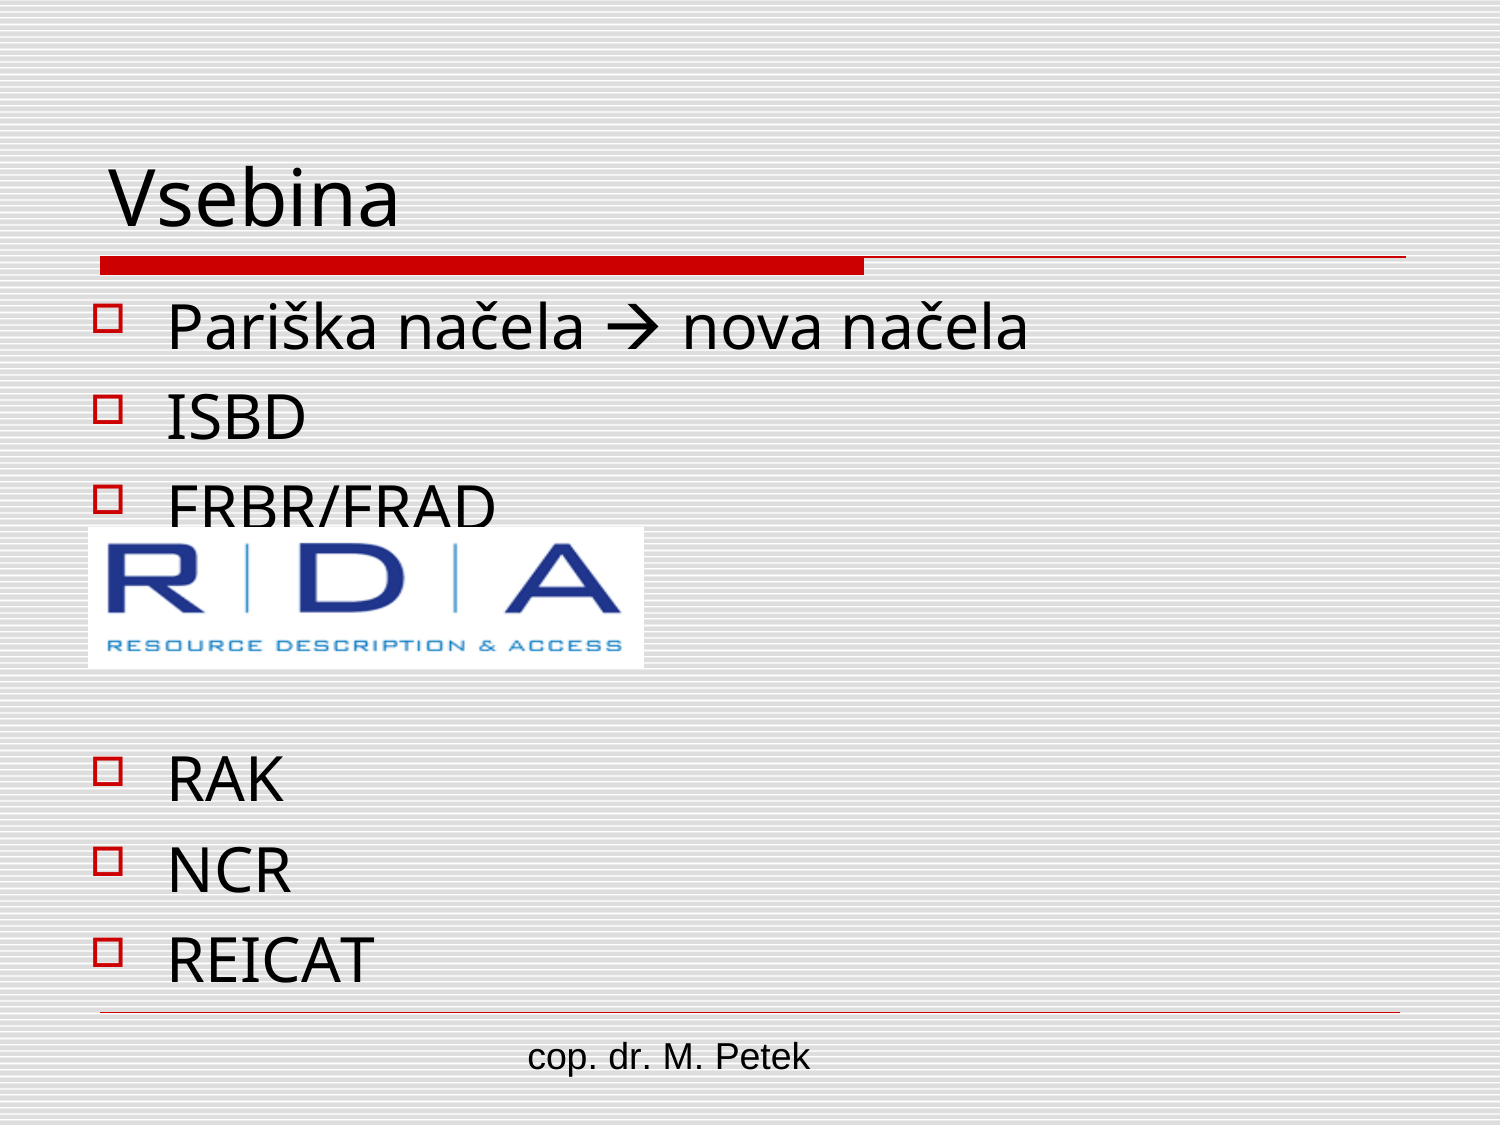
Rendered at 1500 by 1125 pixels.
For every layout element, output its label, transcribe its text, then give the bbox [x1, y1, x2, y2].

title Vsebina [94, 49, 1407, 250]
list Pariška načela  nova načela ISBD FRBR/FRAD RAK NCR REICAT [74, 278, 1388, 1006]
picture [0, 0, 1500, 1125]
